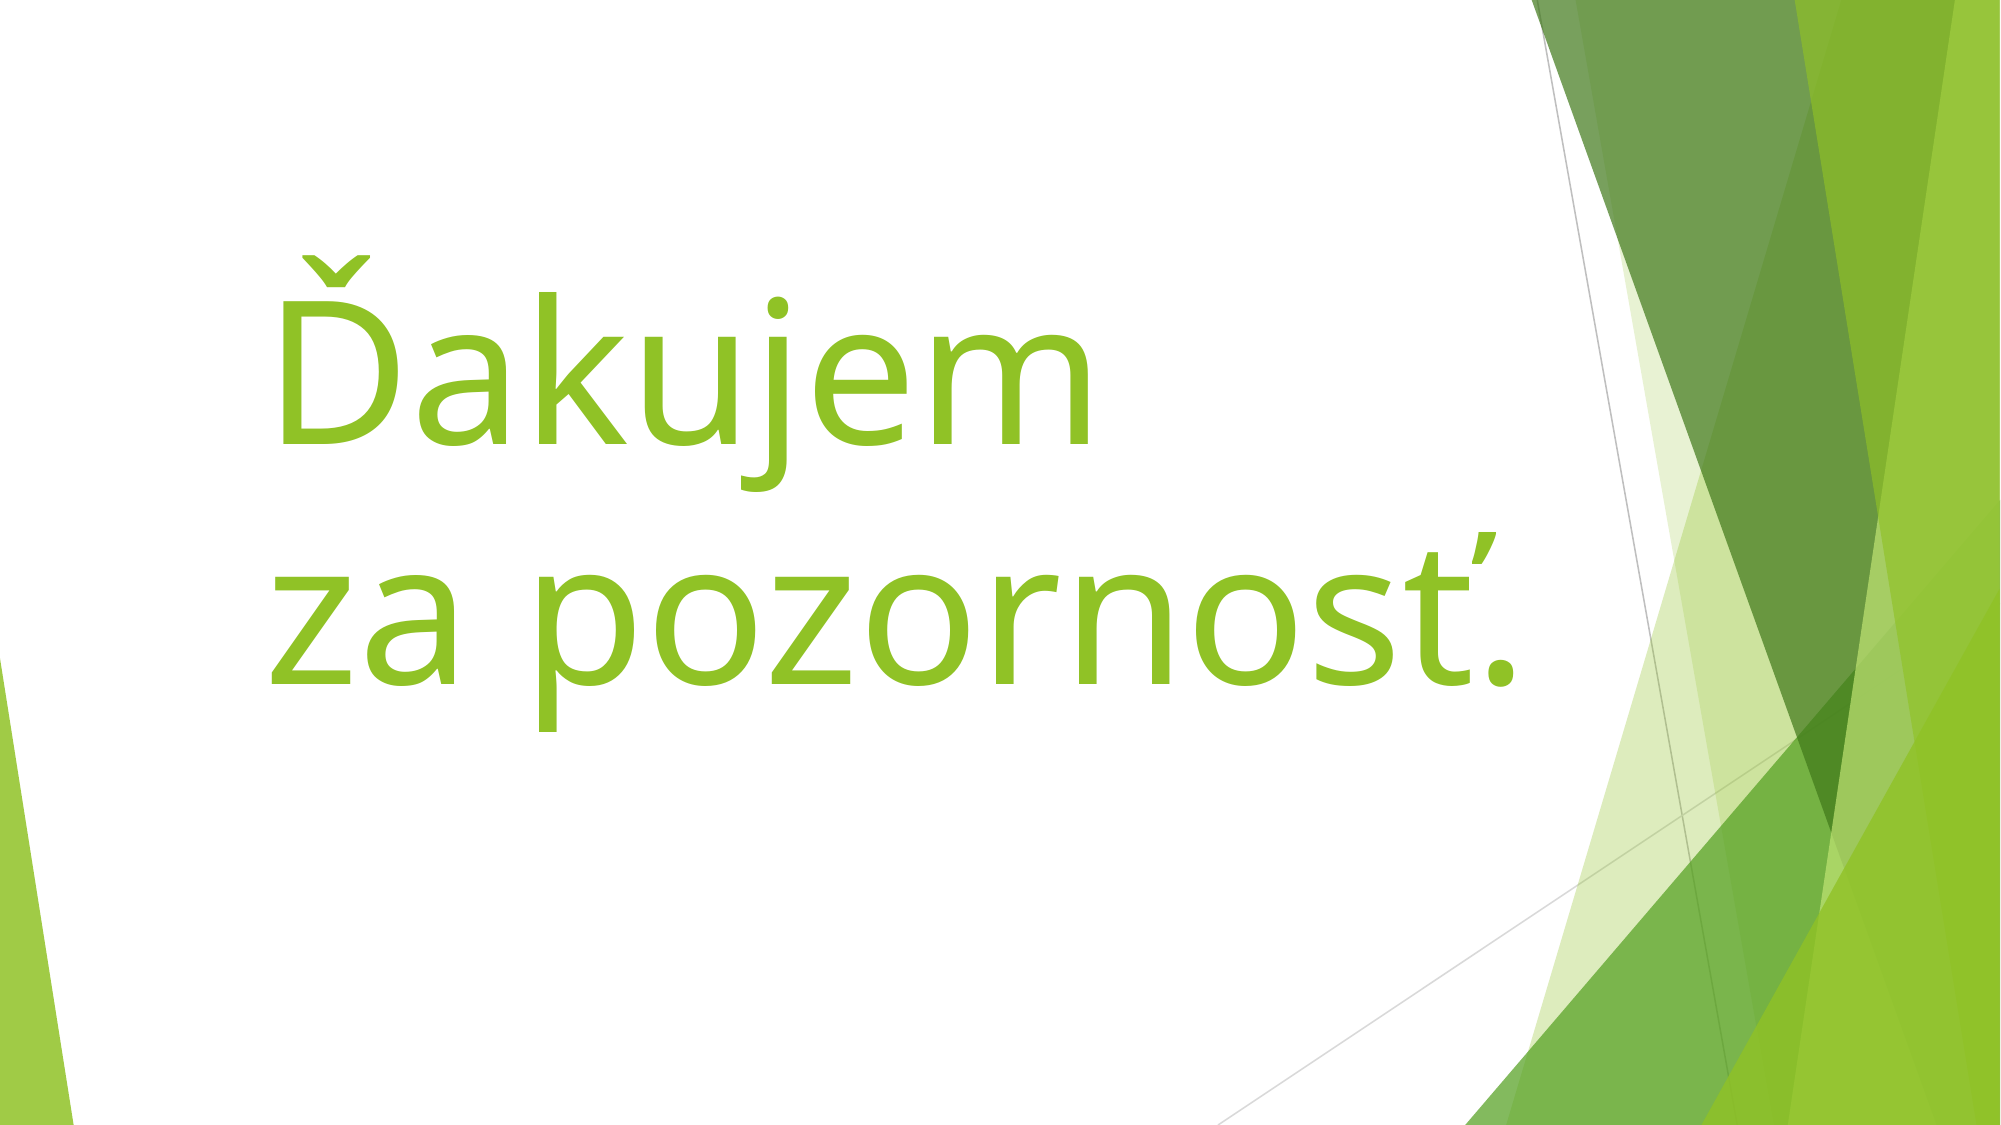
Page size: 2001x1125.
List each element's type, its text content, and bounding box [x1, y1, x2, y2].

title Ďakujem za pozornosť. [249, 236, 1660, 884]
